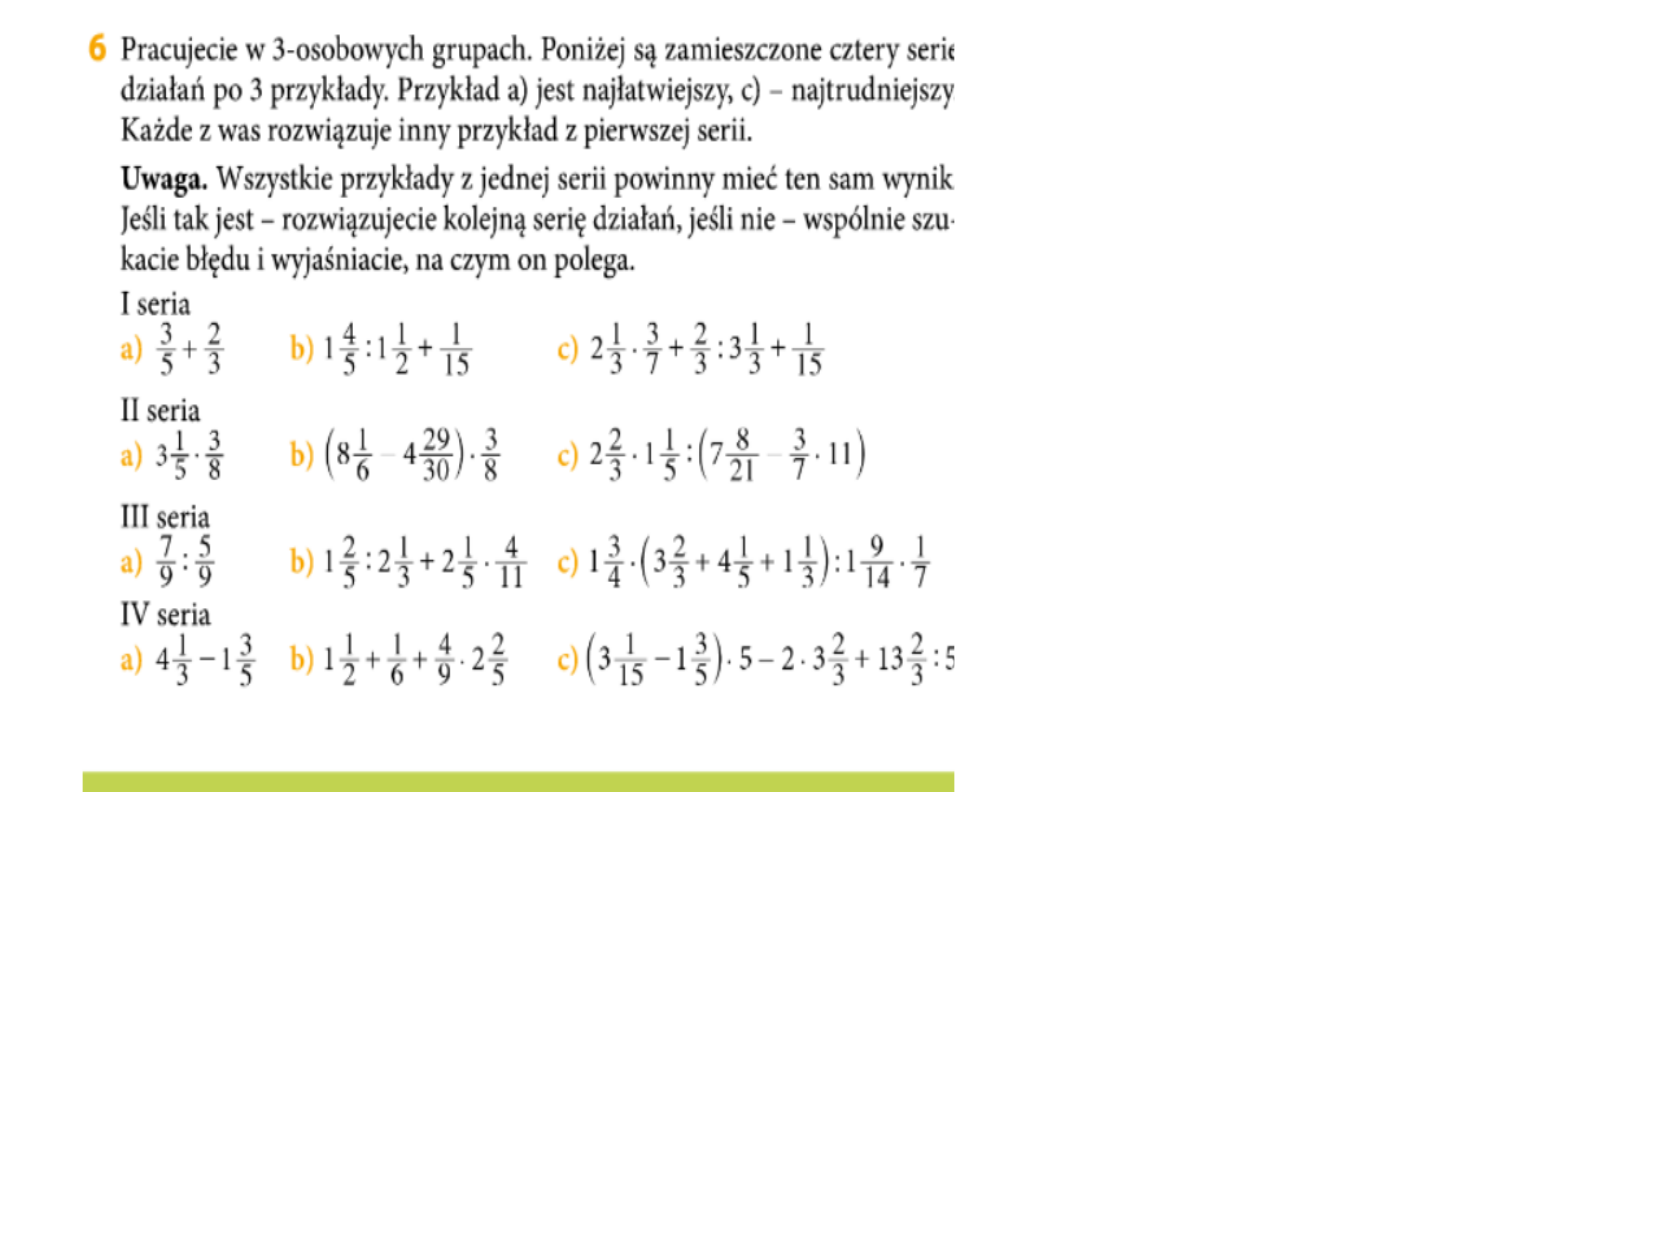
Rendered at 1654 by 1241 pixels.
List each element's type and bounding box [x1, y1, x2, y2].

picture [82, 31, 955, 792]
